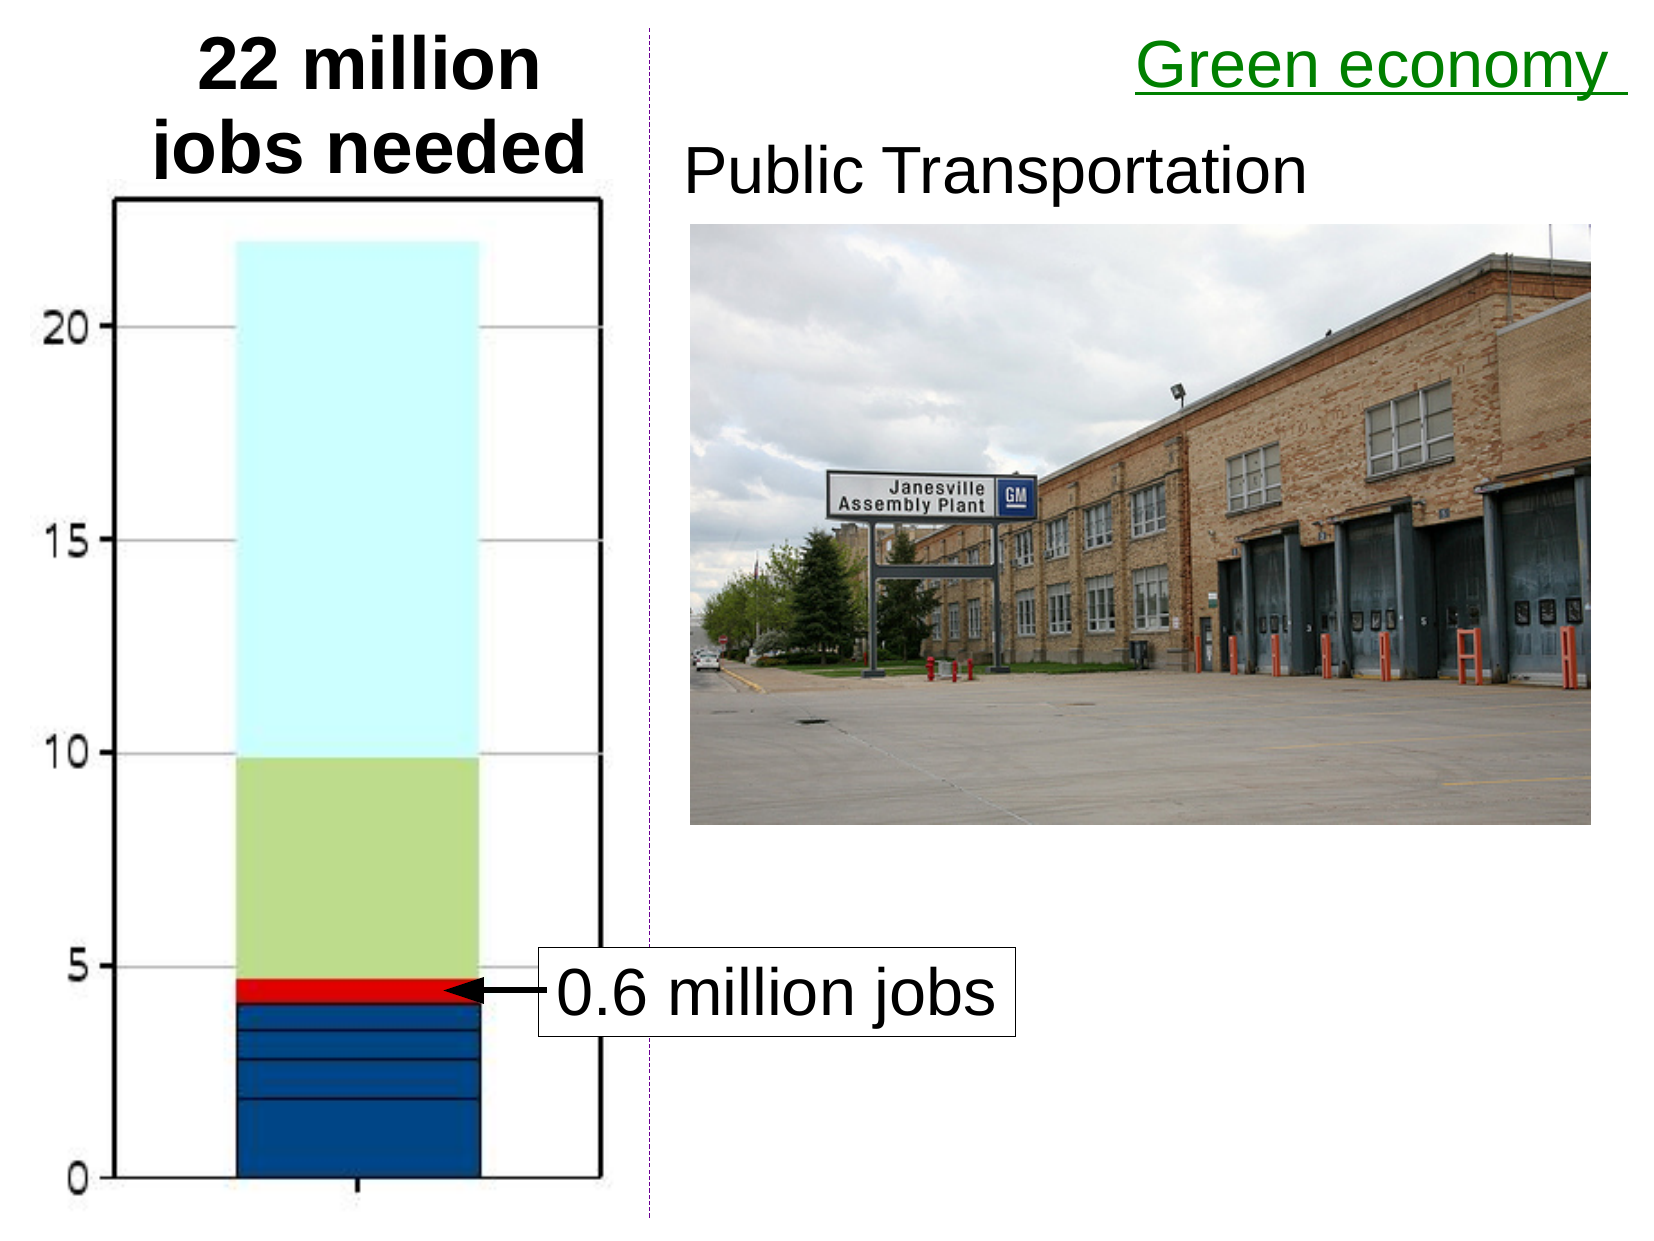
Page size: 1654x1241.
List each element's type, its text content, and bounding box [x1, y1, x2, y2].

text_box Public Transportation [668, 126, 1596, 216]
picture [30, 179, 616, 1231]
picture [690, 224, 1591, 826]
text_box 22 million jobs needed [126, 13, 614, 179]
text_box Green economy [715, 19, 1643, 110]
text_box 0.6 million jobs [538, 947, 1016, 1037]
